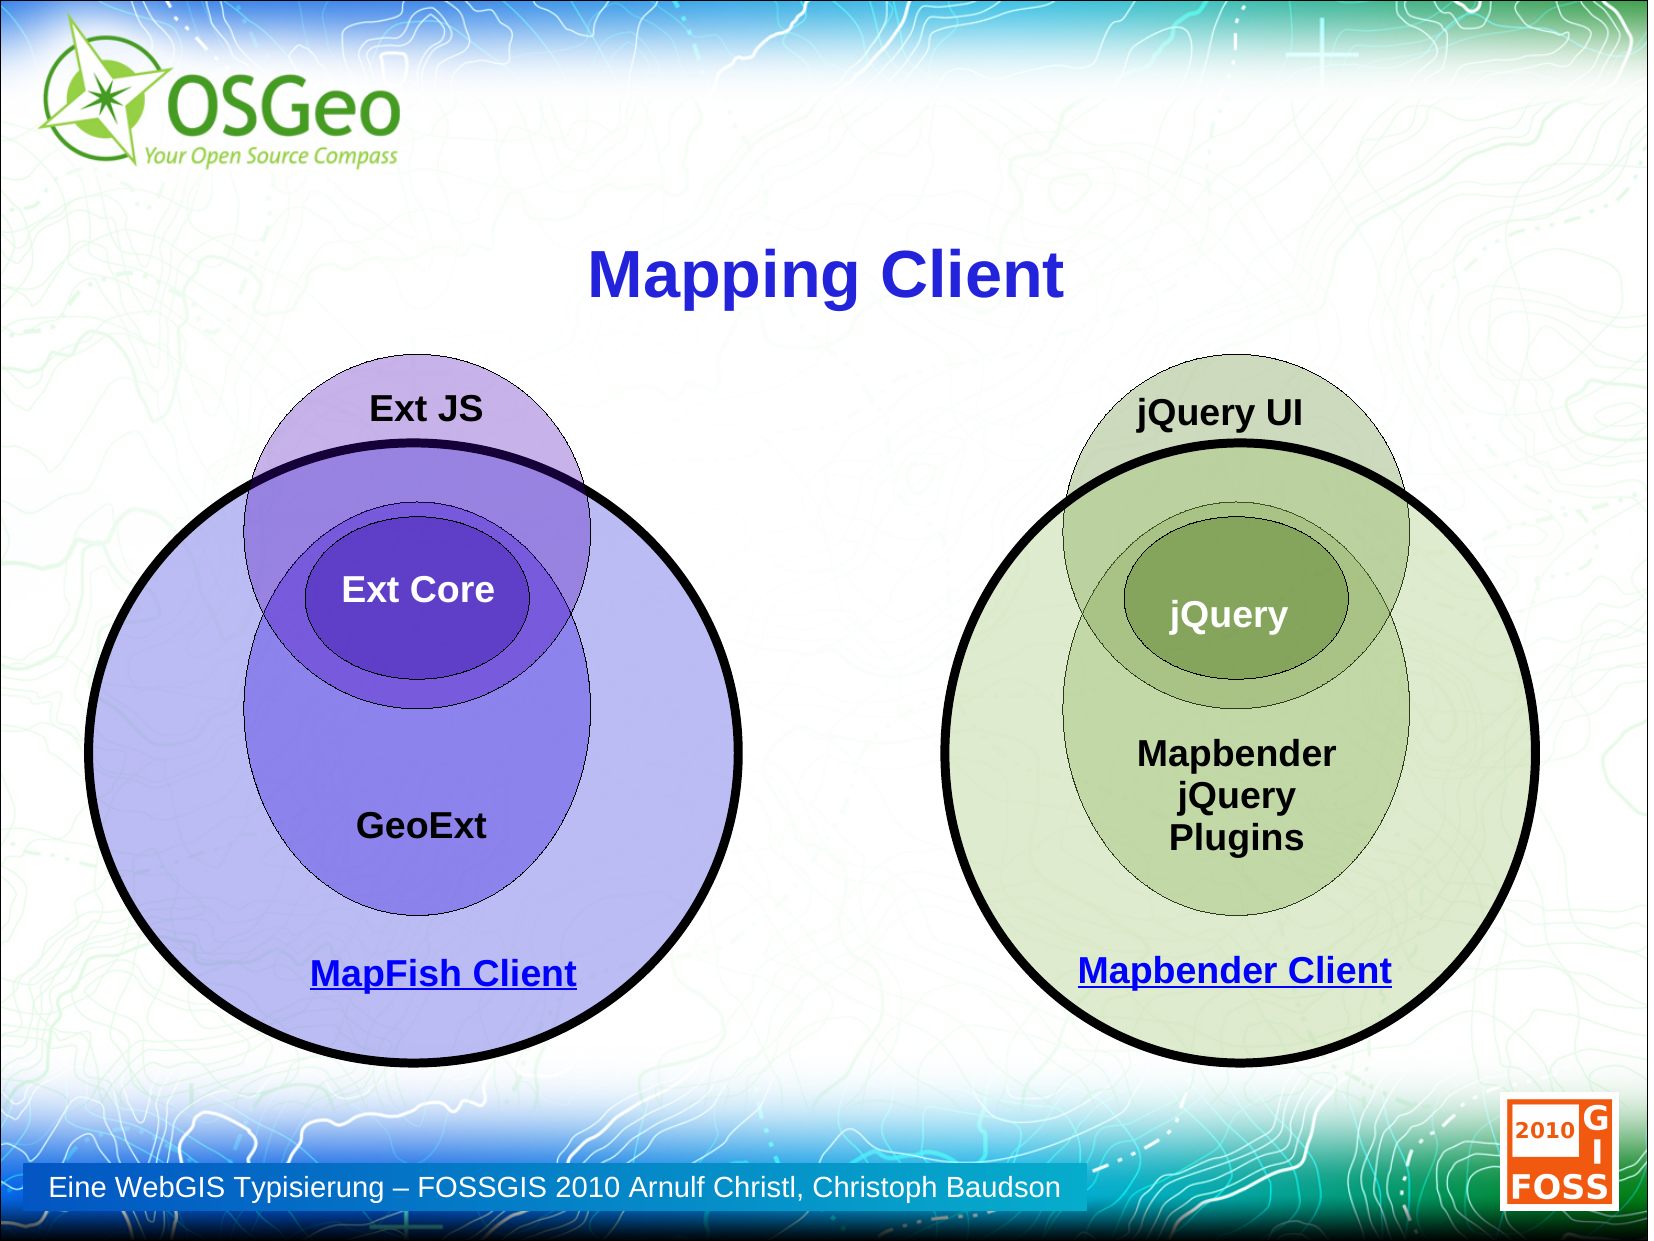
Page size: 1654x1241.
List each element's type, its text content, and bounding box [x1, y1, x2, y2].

text_box MapFish Client [295, 944, 592, 1009]
text_box [944, 452, 1536, 1064]
text_box GeoExt [341, 797, 502, 861]
text_box Ext Core [326, 561, 532, 625]
text_box Mapbender Client [1062, 942, 1408, 1006]
picture [1, 1, 1647, 1240]
title Mapping Client [82, 98, 1571, 452]
text_box [88, 354, 739, 1064]
text_box Ext JS [354, 379, 532, 443]
text_box jQuery [1155, 586, 1329, 650]
text_box Mapbender jQuery Plugins [1122, 725, 1352, 886]
text_box jQuery UI [1122, 383, 1329, 507]
